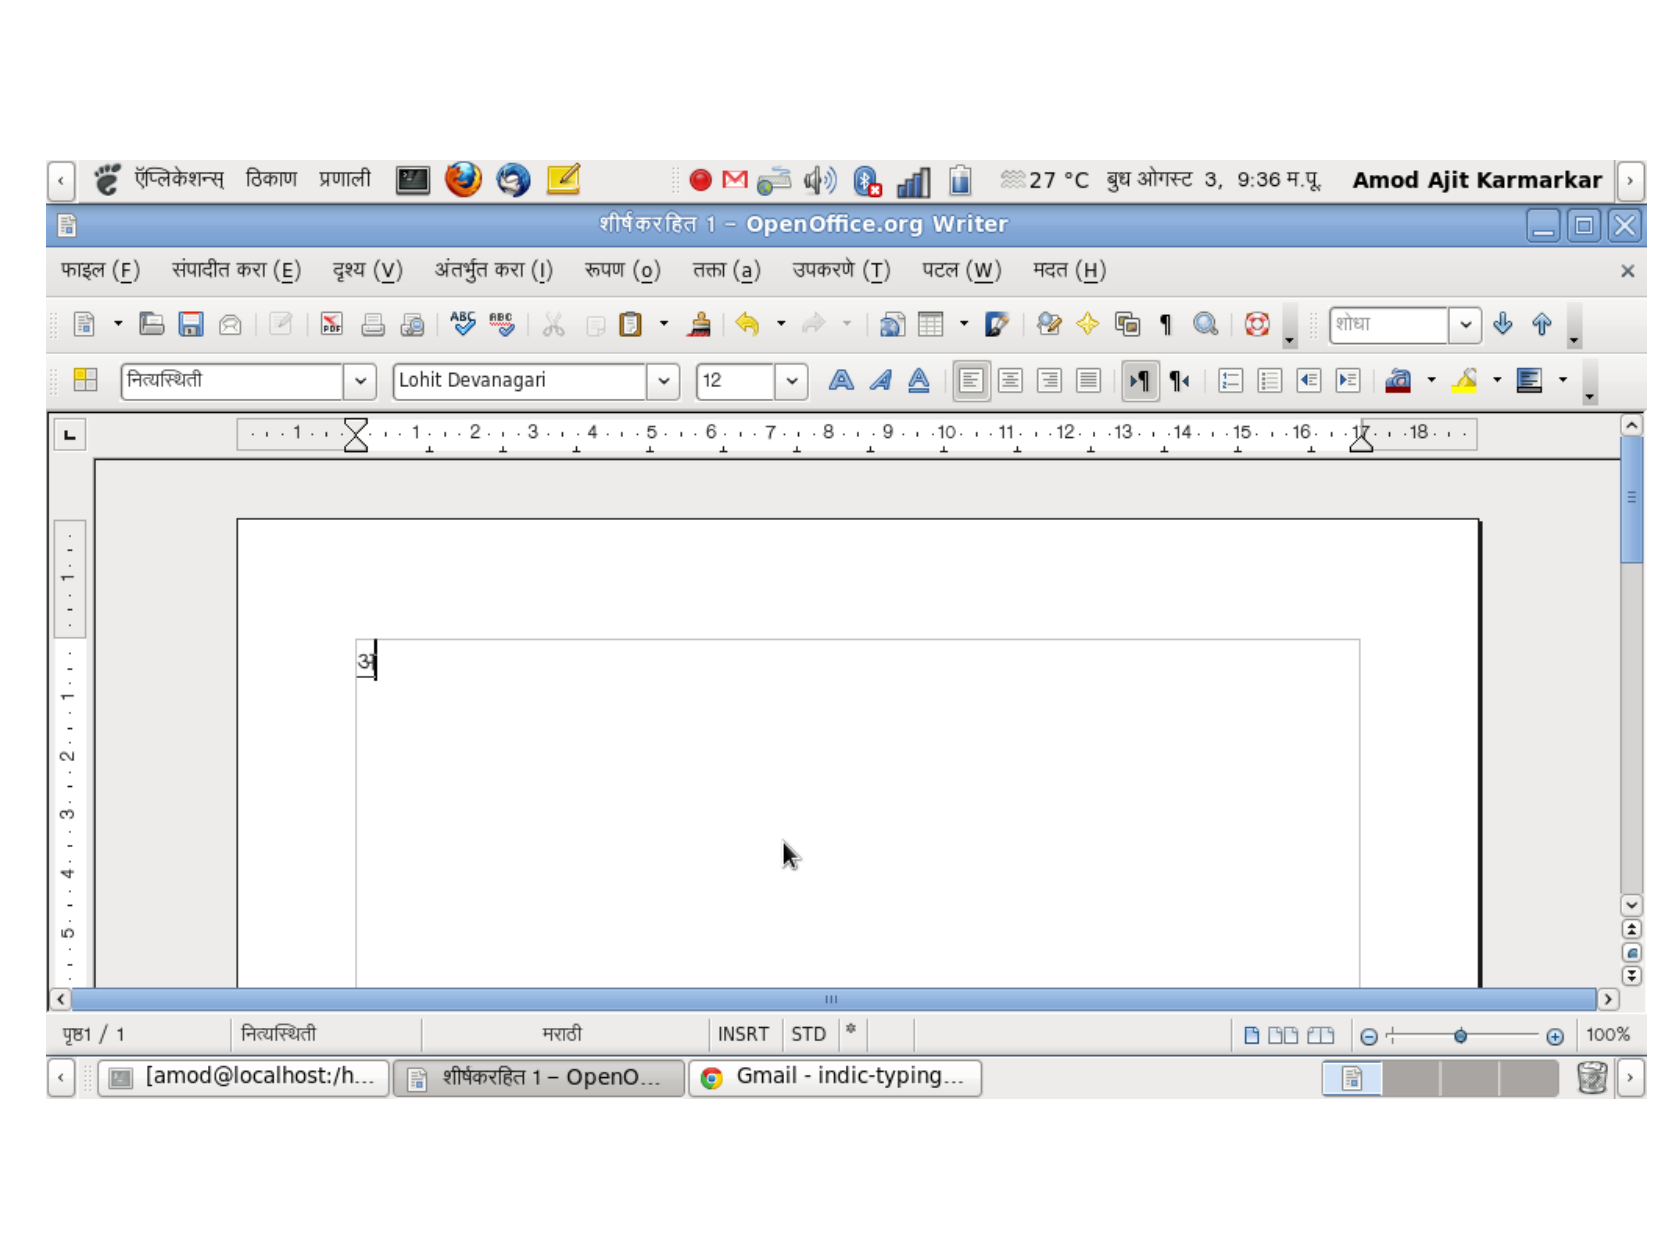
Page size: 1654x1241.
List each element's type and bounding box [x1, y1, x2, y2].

picture [46, 160, 1647, 1099]
